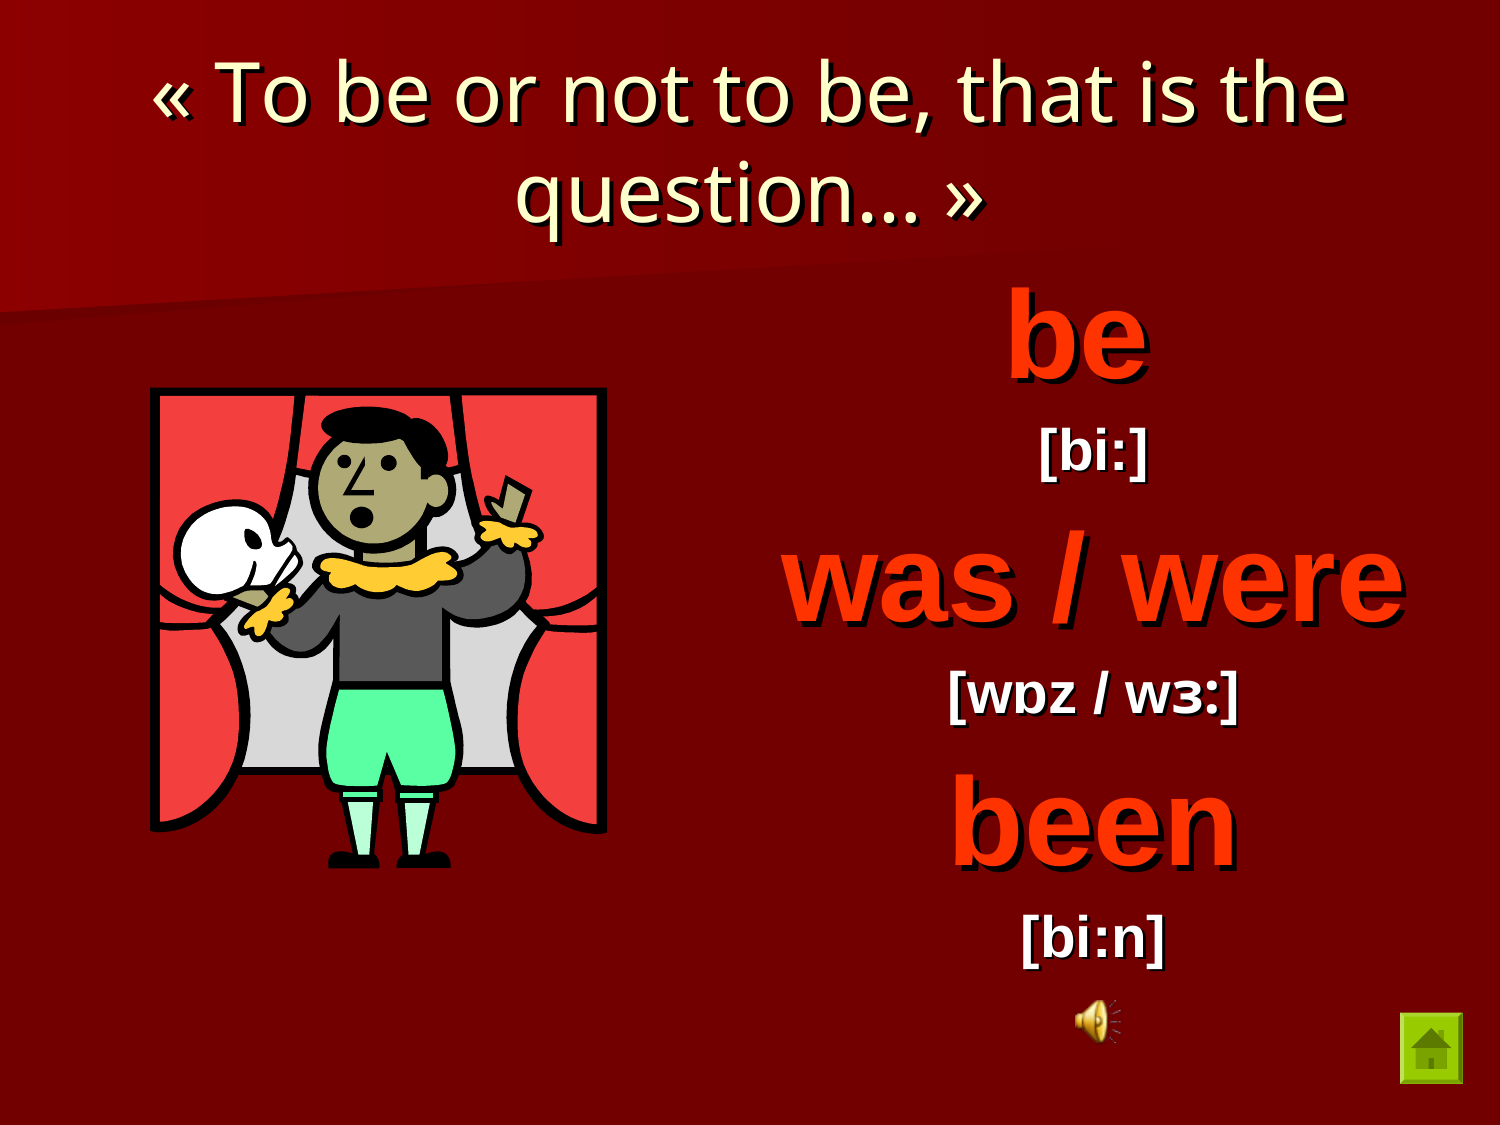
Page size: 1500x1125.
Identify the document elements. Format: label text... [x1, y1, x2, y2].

list be [bi:] was / were [wɒz / wɜ:] been [bi:n] [762, 262, 1426, 1000]
picture [150, 387, 608, 869]
picture [1074, 999, 1126, 1051]
text_box [1401, 1012, 1463, 1084]
title « To be or not to be, that is the question… » [75, 45, 1426, 233]
